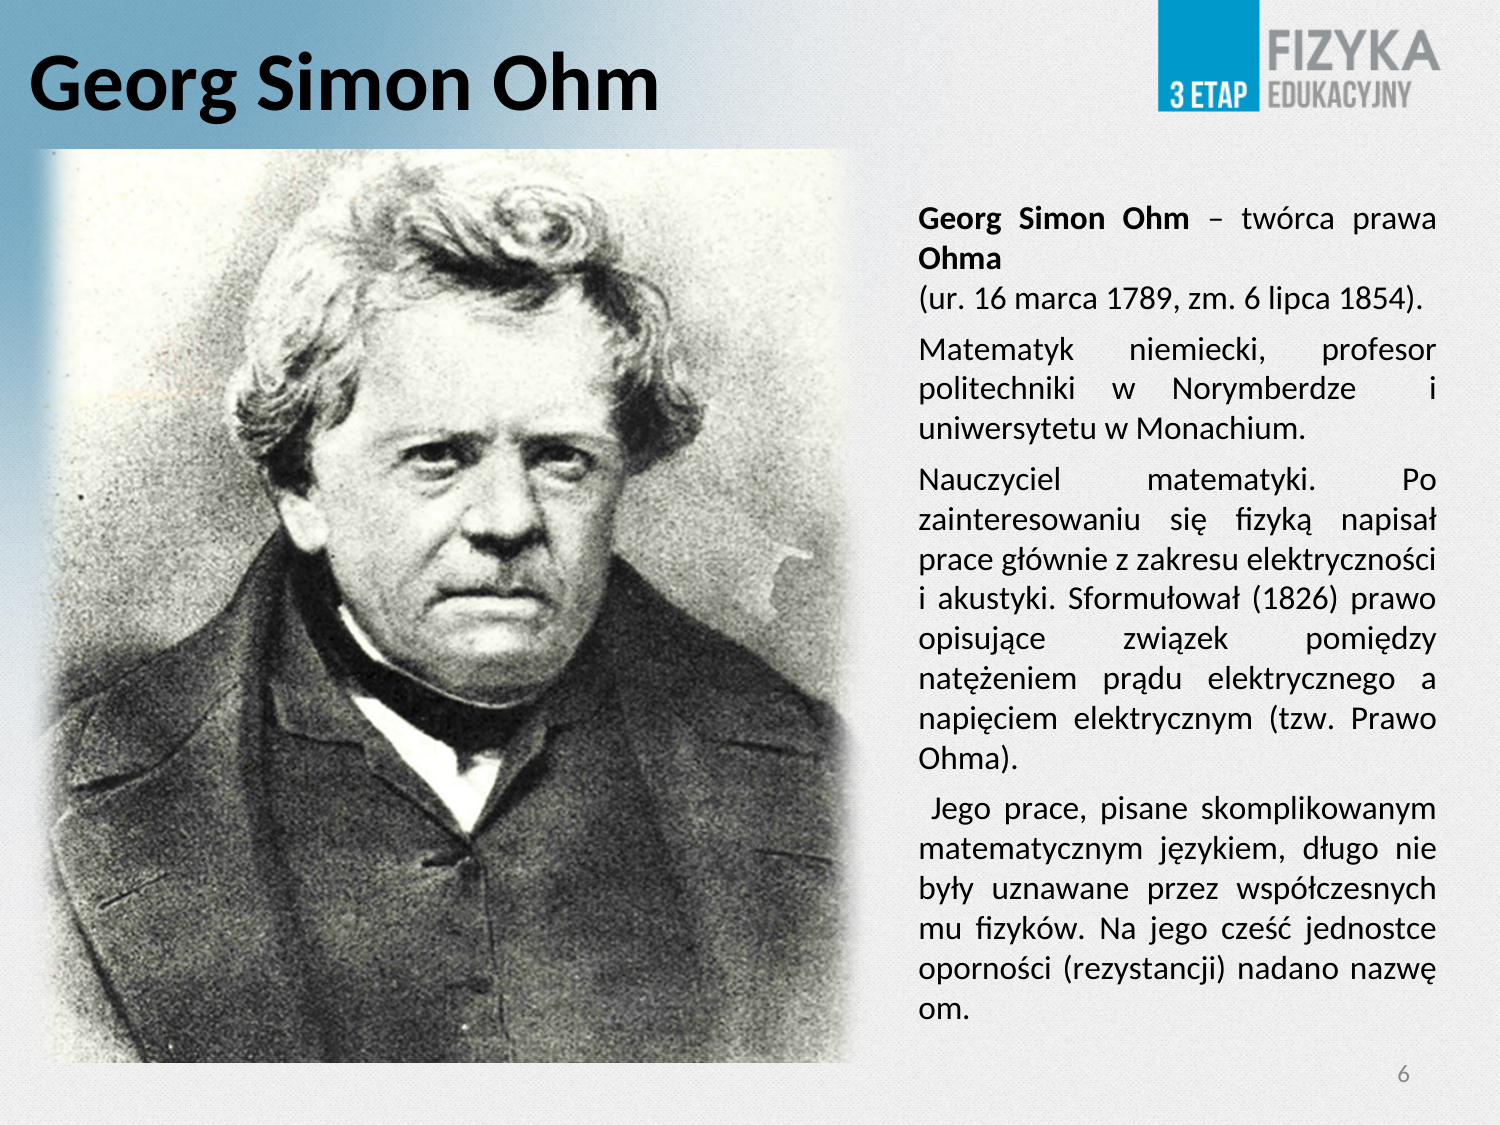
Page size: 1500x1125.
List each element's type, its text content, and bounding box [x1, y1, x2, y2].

picture [0, 0, 1500, 1125]
text_box Georg Simon Ohm – twórca prawa Ohma (ur. 16 marca 1789, zm. 6 lipca 1854). Matematyk niemiecki, profesor politechniki w Norymberdze i uniwersytetu w Monachium. Nauczyciel matematyki. Po zainteresowaniu się fizyką napisał prace głównie z zakresu elektryczności i akustyki. Sformułował (1826) prawo opisujące związek pomiędzy natężeniem prądu elektrycznego a napięciem elektrycznym (tzw. Prawo Ohma). Jego prace, pisane skomplikowanym matematycznym językiem, długo nie były uznawane przez współczesnych mu fizyków. Na jego cześć jednostce oporności (rezystancji) nadano nazwę om. [903, 189, 1453, 1125]
text_box Georg Simon Ohm [14, 0, 1365, 172]
text_box <numer> [1074, 1042, 1426, 1103]
